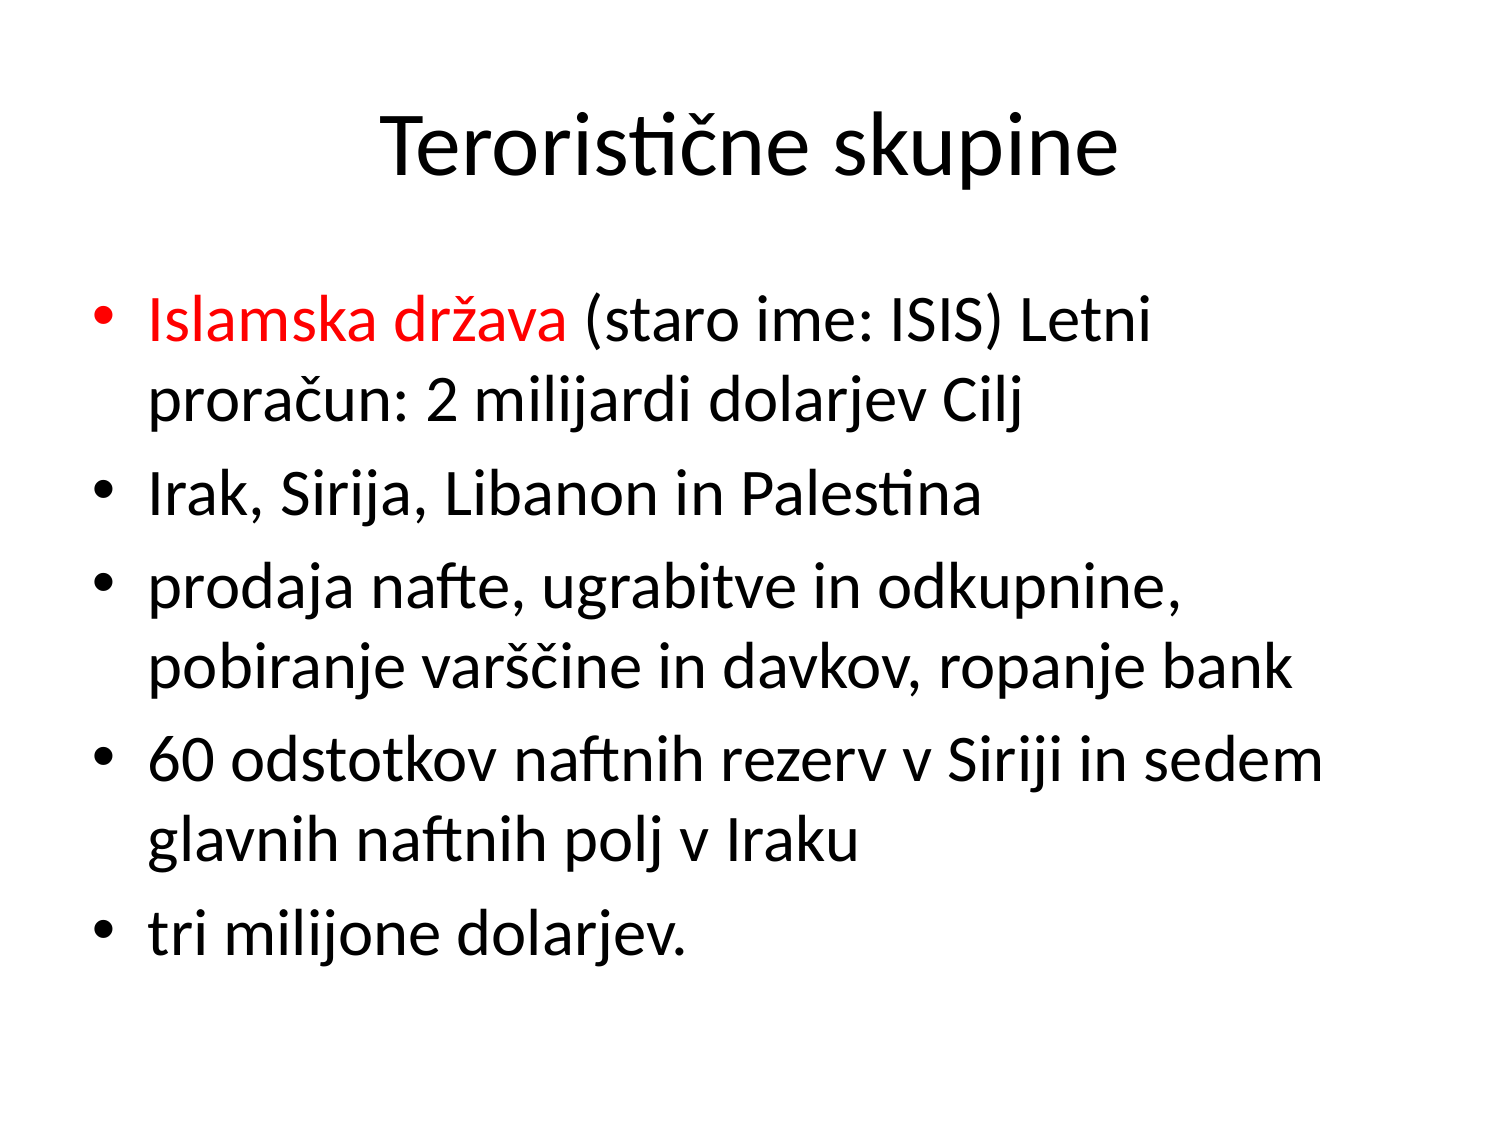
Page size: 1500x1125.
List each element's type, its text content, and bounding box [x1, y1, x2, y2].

title Teroristične skupine [75, 45, 1425, 233]
list Islamska država (staro ime: ISIS) Letni proračun: 2 milijardi dolarjev Cilj Irak, Sirija, Libanon in Palestina prodaja nafte, ugrabitve in odkupnine, pobiranje varščine in davkov, ropanje bank 60 odstotkov naftnih rezerv v Siriji in sedem glavnih naftnih polj v Iraku tri milijone dolarjev. [76, 267, 1427, 1010]
